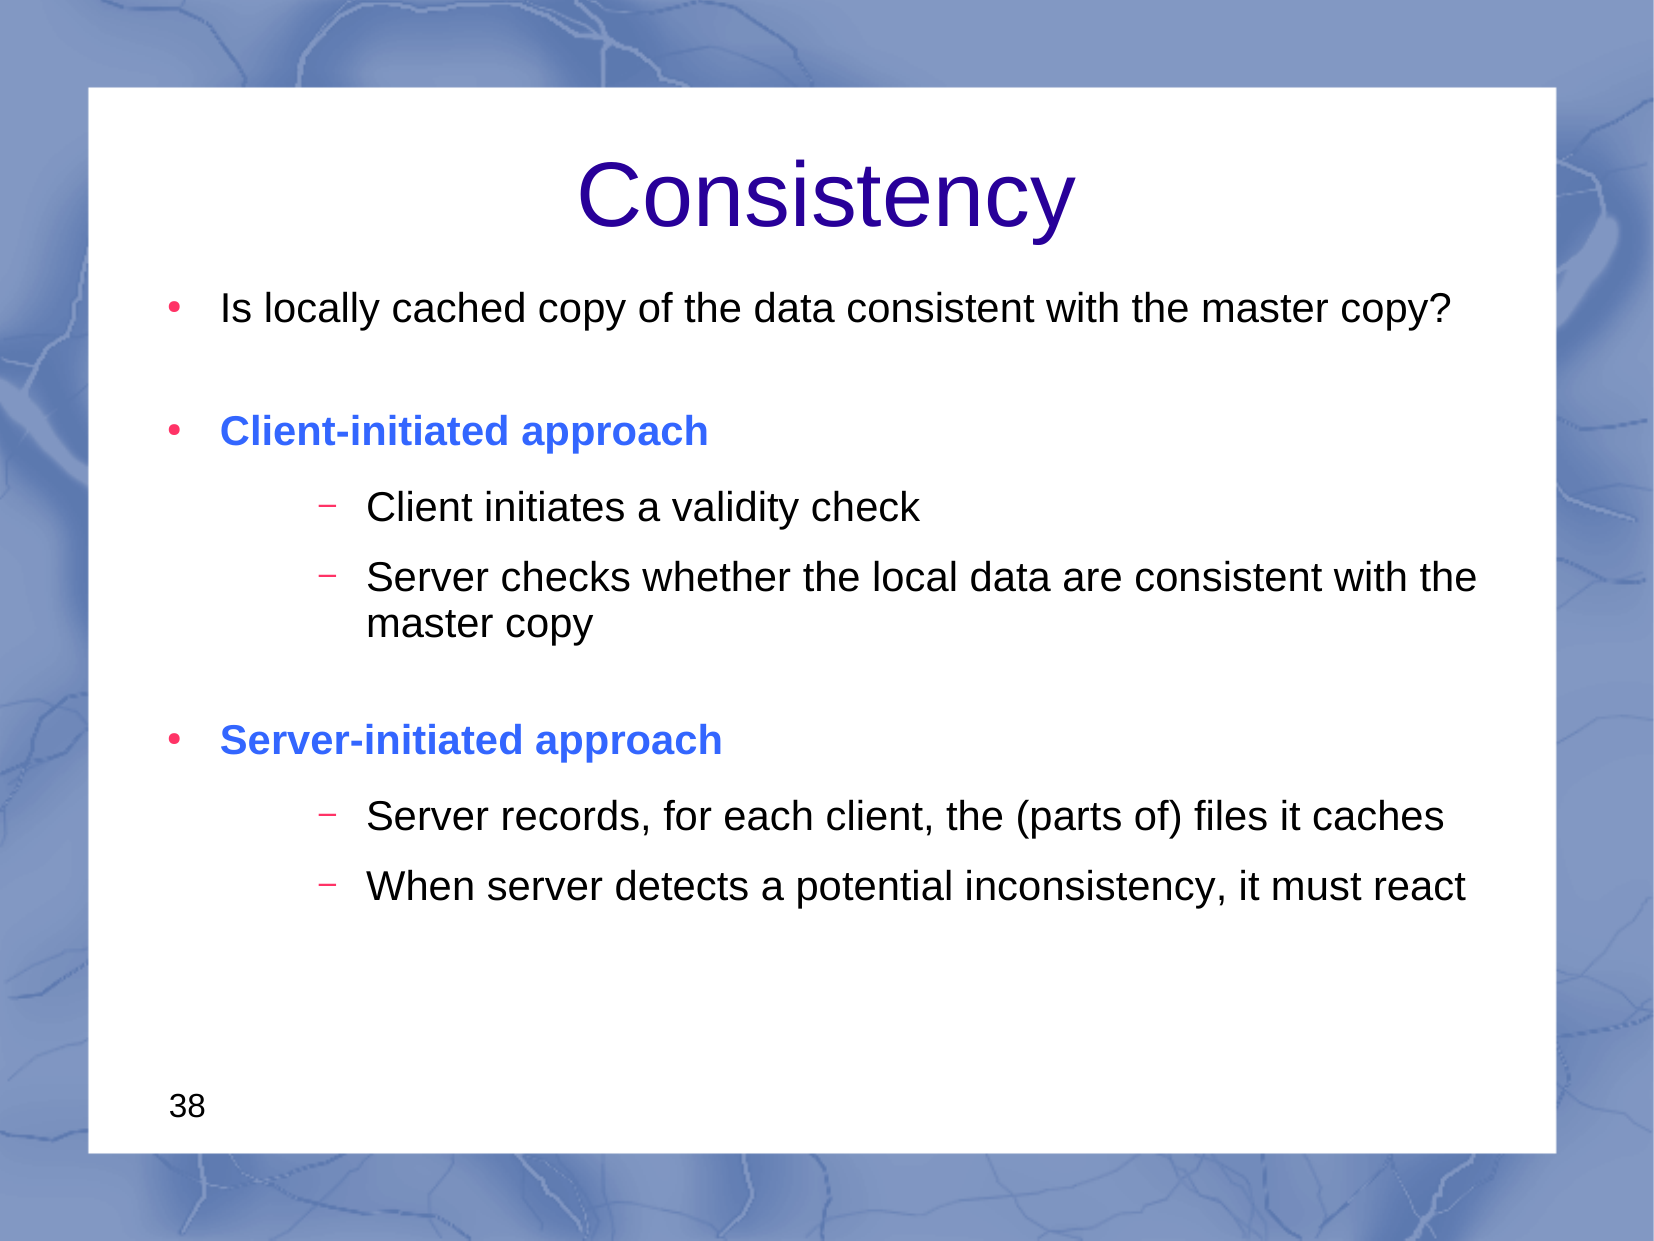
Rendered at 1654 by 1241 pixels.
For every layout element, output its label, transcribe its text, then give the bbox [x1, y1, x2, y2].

picture [0, 0, 1654, 1241]
title Consistency [118, 90, 1536, 298]
list Is locally cached copy of the data consistent with the master copy? Client-initiated approach Client initiates a validity check Server checks whether the local data are consistent with the master copy Server-initiated approach Server records, for each client, the (parts of) files it caches When server detects a potential inconsistency, it must react [149, 285, 1508, 1005]
